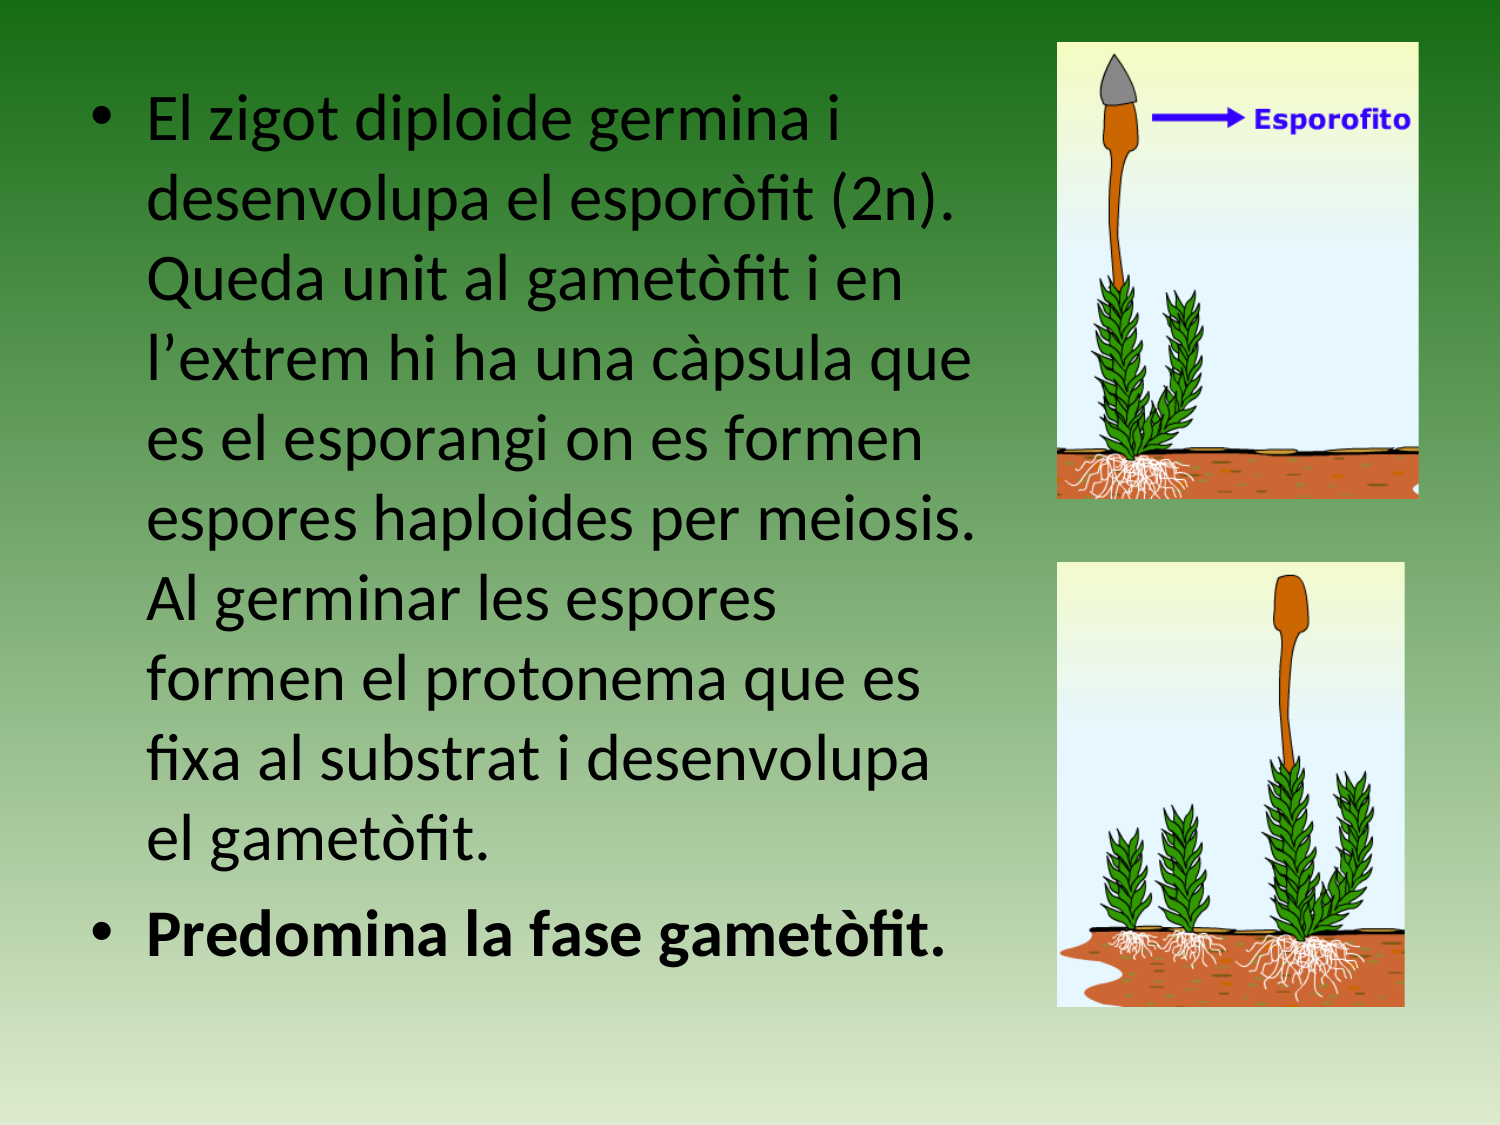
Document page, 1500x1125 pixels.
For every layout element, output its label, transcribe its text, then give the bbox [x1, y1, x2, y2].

picture [1057, 42, 1419, 499]
picture [1057, 562, 1405, 1008]
list El zigot diploide germina i desenvolupa el esporòfit (2n). Queda unit al gametòfit i en l’extrem hi ha una càpsula que es el esporangi on es formen espores haploides per meiosis. Al germinar les espores formen el protonema que es fixa al substrat i desenvolupa el gametòfit. Predomina la fase gametòfit. [75, 66, 999, 1057]
